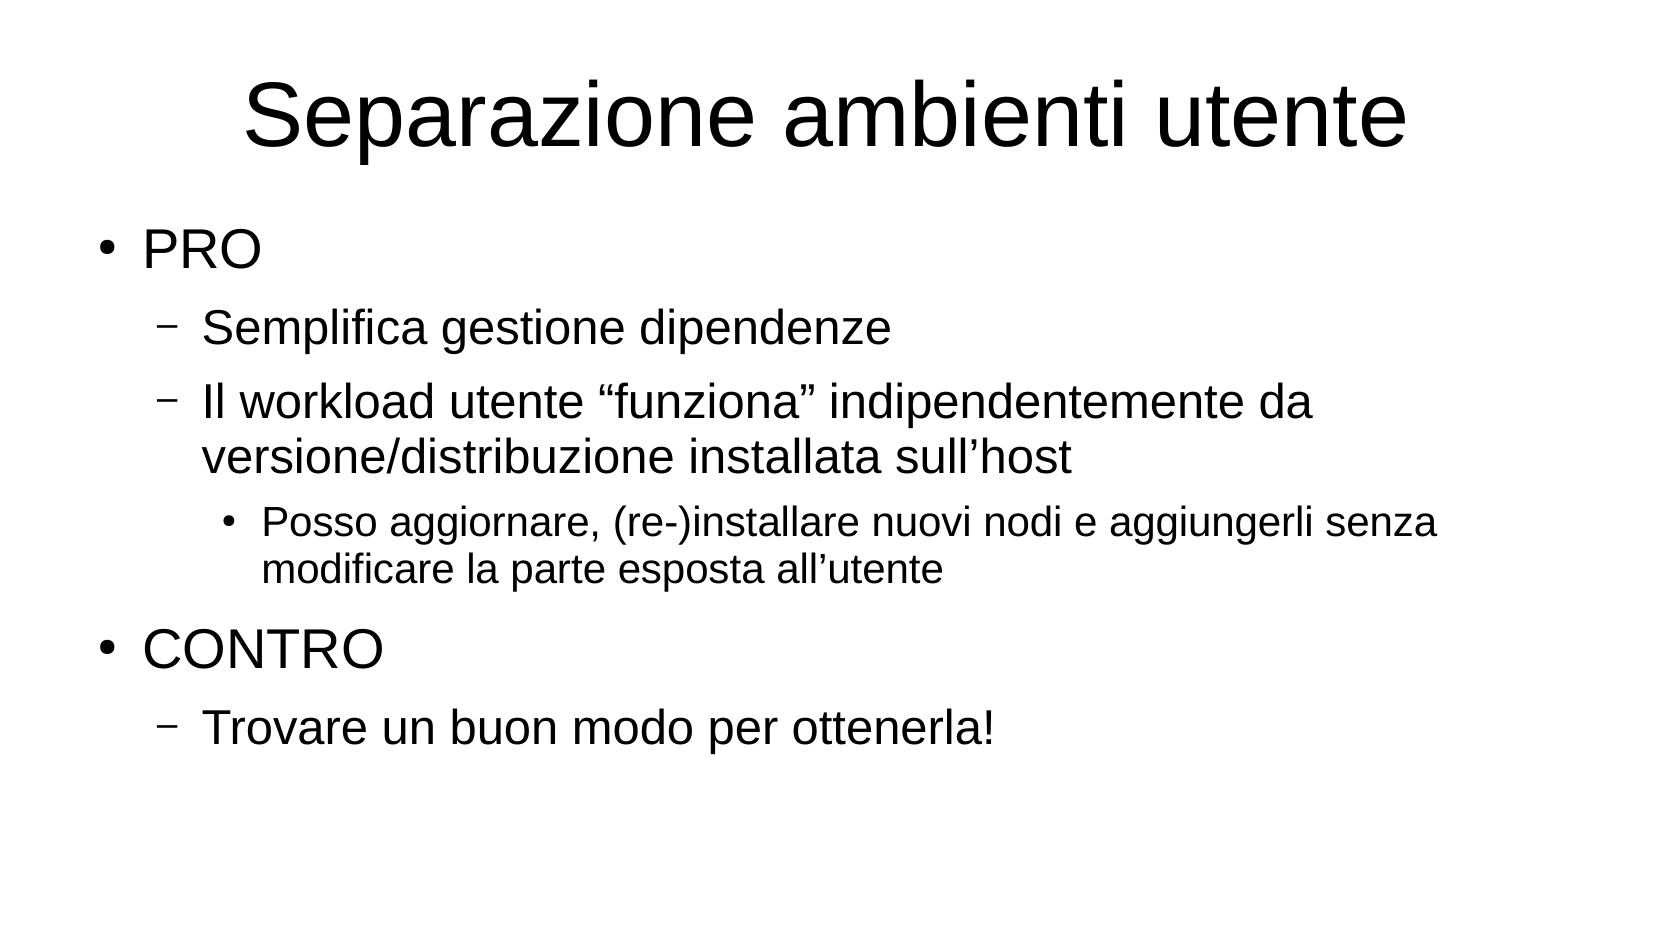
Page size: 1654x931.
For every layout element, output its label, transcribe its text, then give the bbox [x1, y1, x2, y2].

title Separazione ambienti utente [82, 37, 1571, 193]
list PRO Semplifica gestione dipendenze Il workload utente “funziona” indipendentemente da versione/distribuzione installata sull’host Posso aggiornare, (re-)installare nuovi nodi e aggiungerli senza modificare la parte esposta all’utente CONTRO Trovare un buon modo per ottenerla! [82, 217, 1571, 758]
